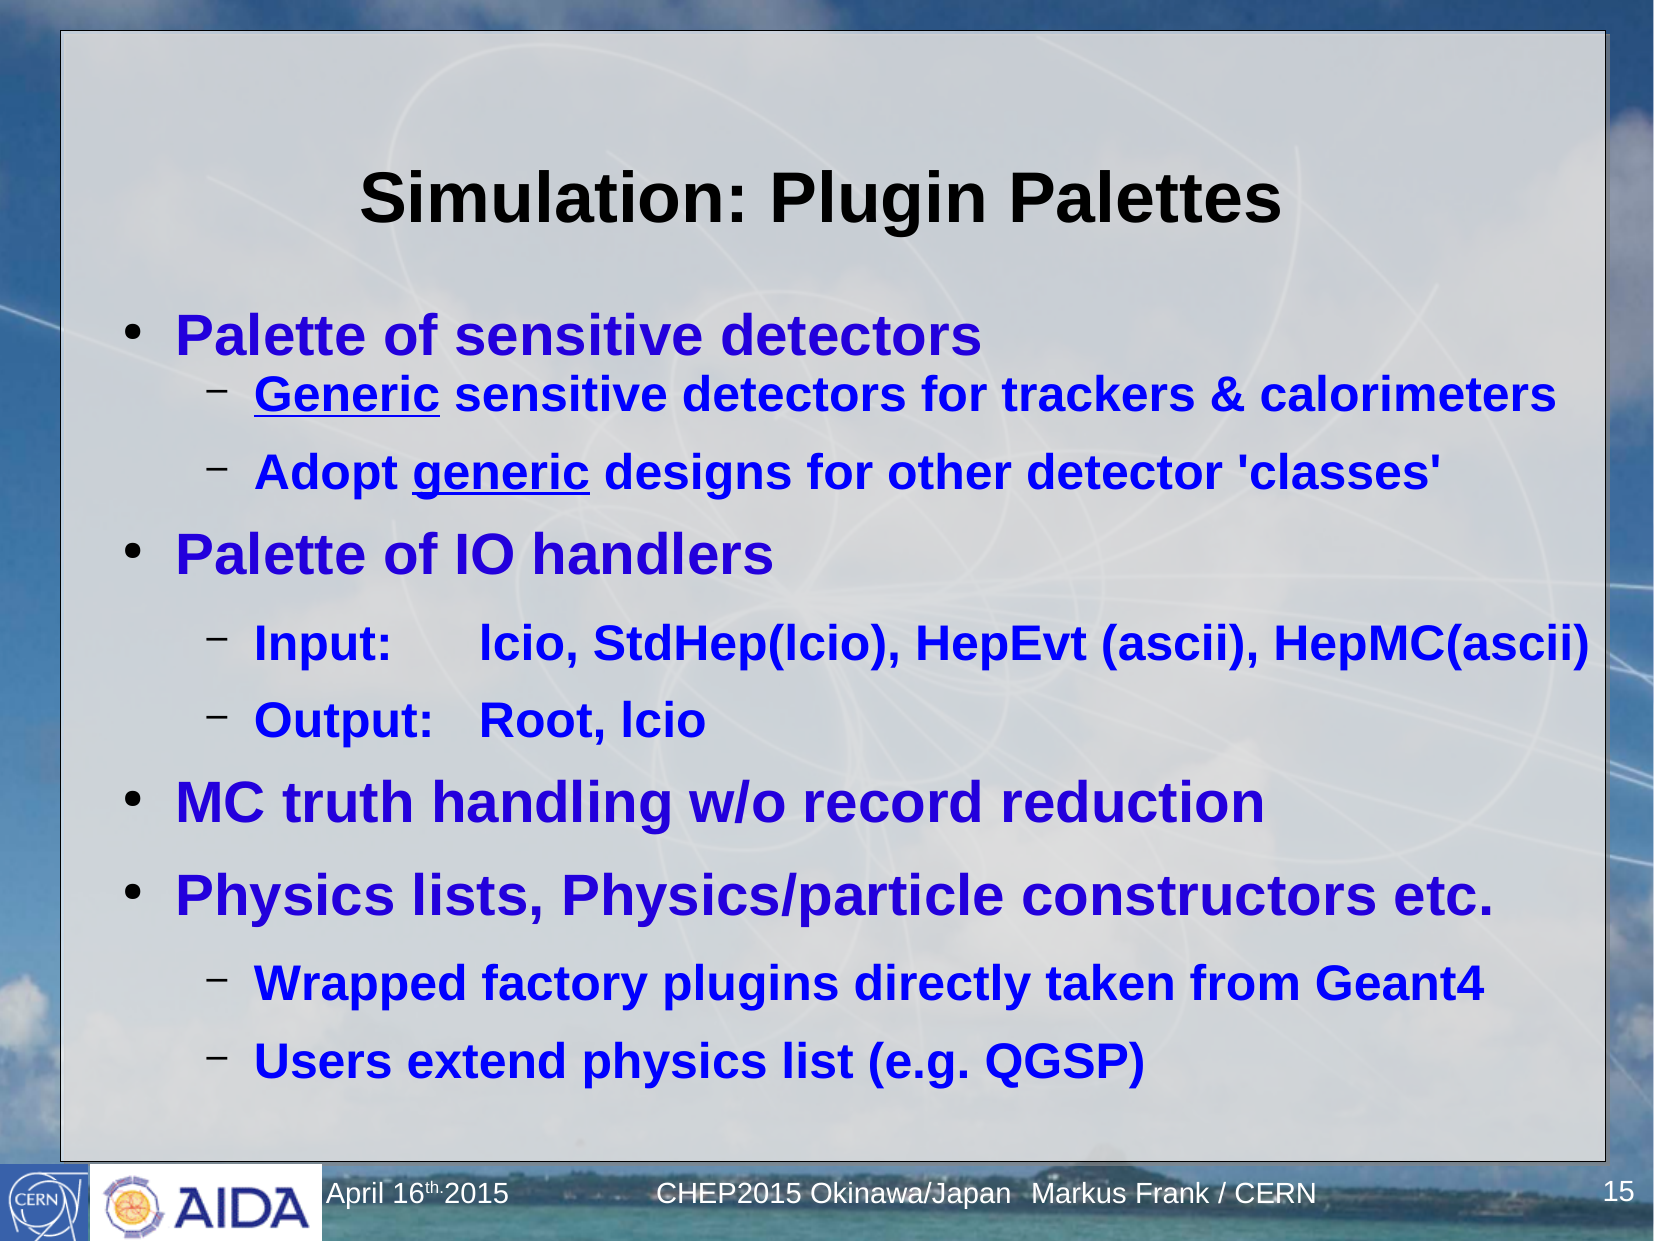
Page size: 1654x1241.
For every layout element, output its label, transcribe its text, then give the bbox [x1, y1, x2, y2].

title Simulation: Plugin Palettes [82, 90, 1536, 298]
list Palette of sensitive detectors Generic sensitive detectors for trackers & calorimeters Adopt generic designs for other detector 'classes' Palette of IO handlers Input: lcio, StdHep(lcio), HepEvt (ascii), HepMC(ascii) Output: Root, lcio MC truth handling w/o record reduction Physics lists, Physics/particle constructors etc. Wrapped factory plugins directly taken from Geant4 Users extend physics list (e.g. QGSP) [90, 297, 1654, 1105]
picture [0, 0, 1654, 1241]
